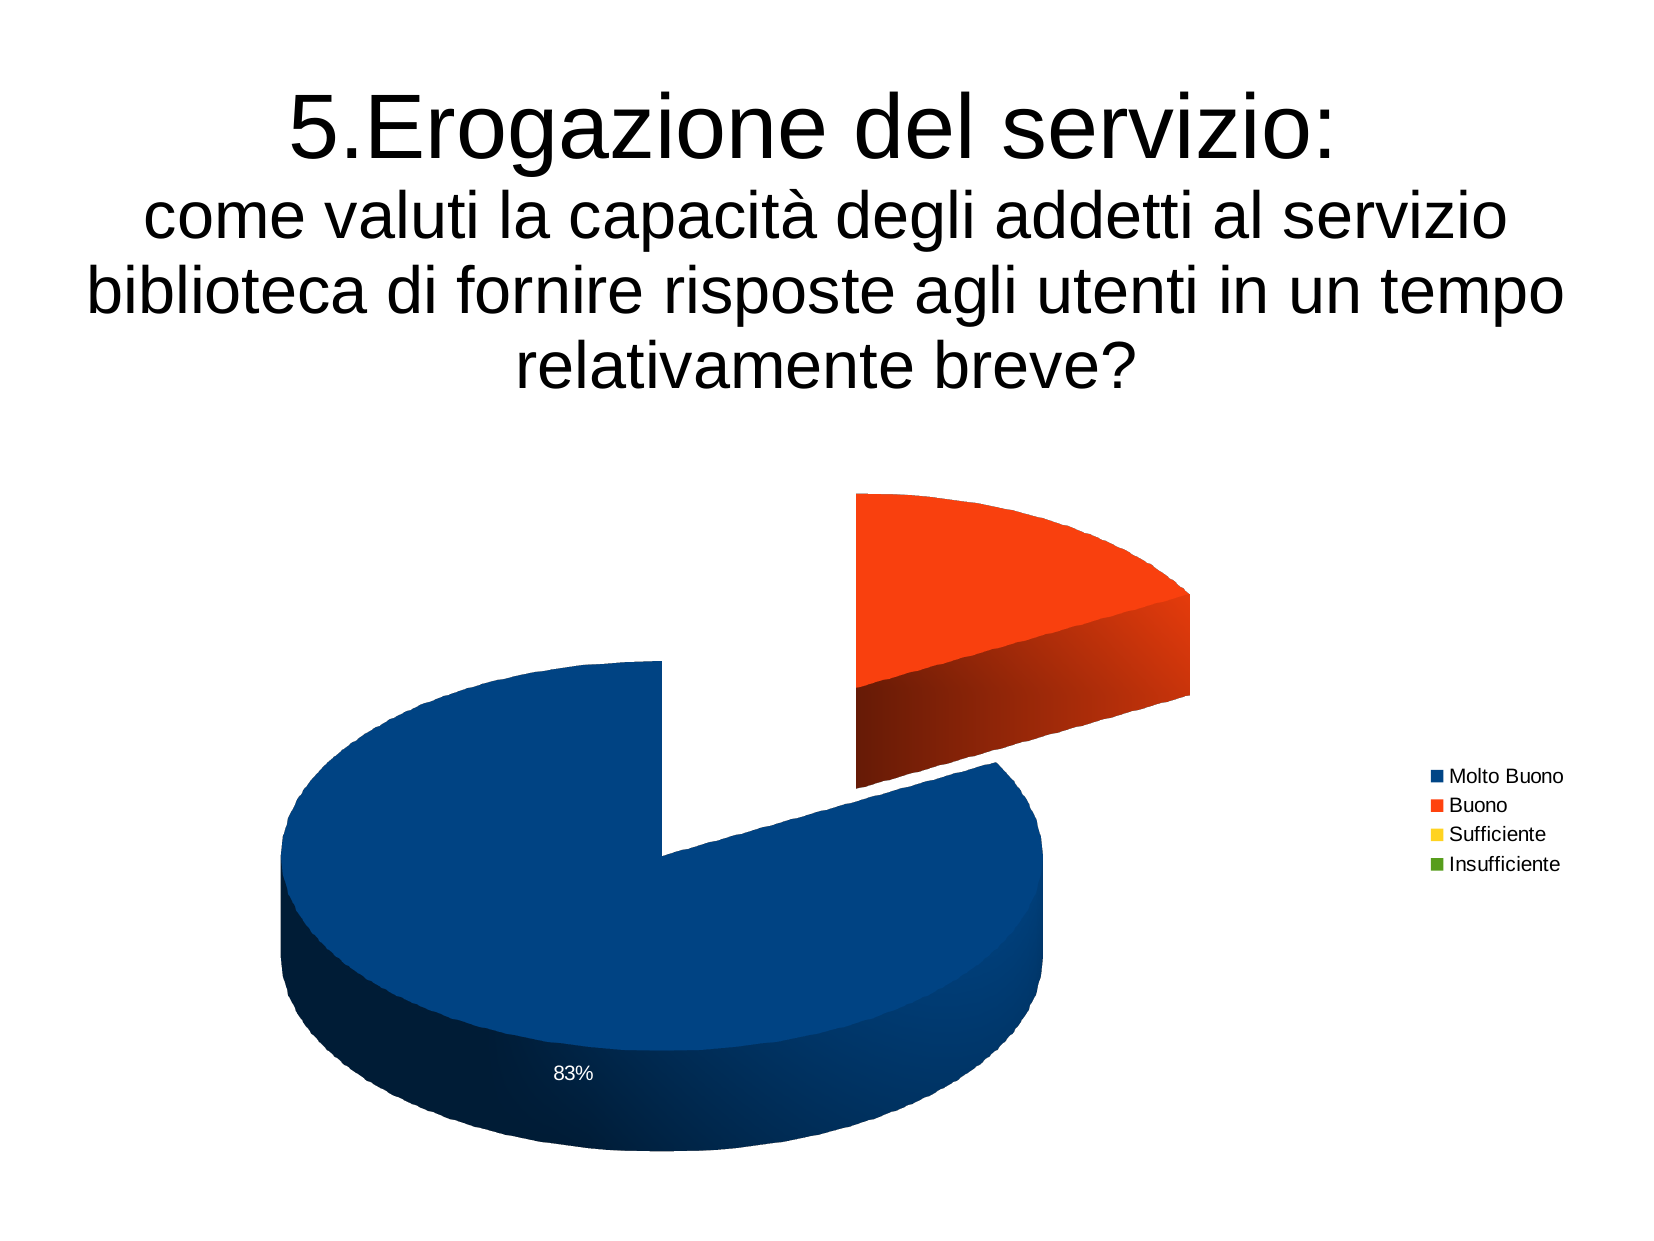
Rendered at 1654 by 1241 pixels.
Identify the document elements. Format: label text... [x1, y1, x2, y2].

title 5.Erogazione del servizio: come valuti la capacità degli addetti al servizio biblioteca di fornire risposte agli utenti in un tempo relativamente breve? [82, 75, 1571, 403]
chart [94, 460, 1583, 1180]
